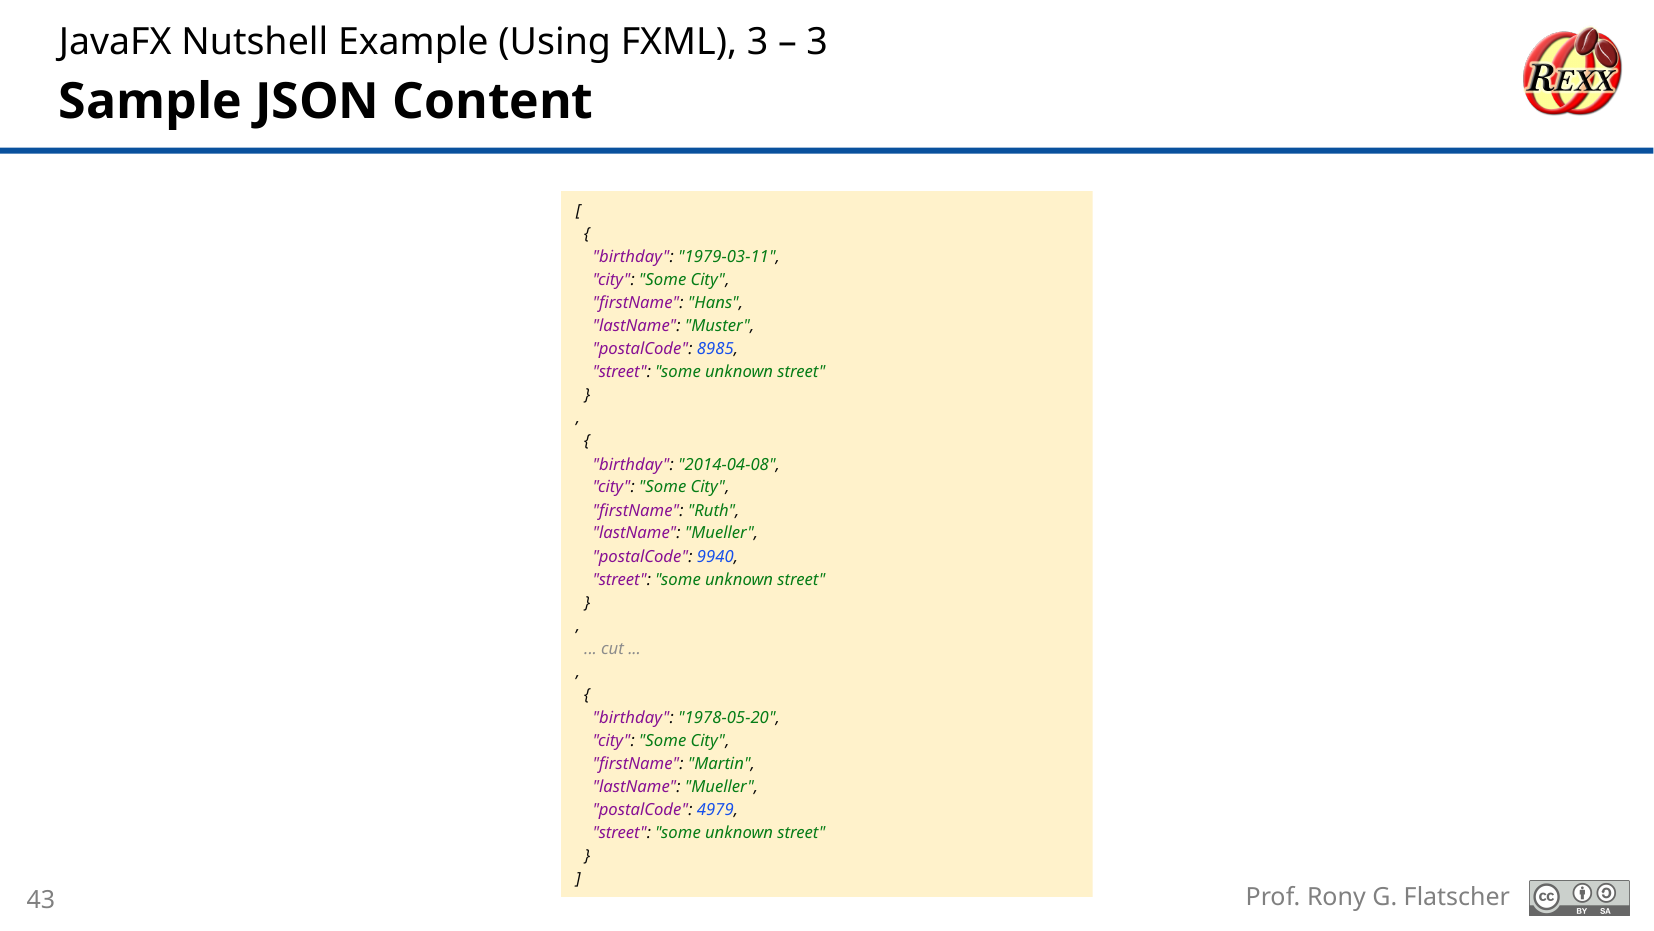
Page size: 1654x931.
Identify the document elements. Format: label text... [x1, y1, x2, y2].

title JavaFX Nutshell Example (Using FXML), 3 – 3 Sample JSON Content [0, 0, 1625, 148]
text_box [ { "birthday": "1979-03-11", "city": "Some City", "firstName": "Hans", "lastName": "Muster", "postalCode": 8985, "street": "some unknown street" } , { "birthday": "2014-04-08", "city": "Some City", "firstName": "Ruth", "lastName": "Mueller", "postalCode": 9940, "street": "some unknown street" } , ... cut ... , { "birthday": "1978-05-20", "city": "Some City", "firstName": "Martin", "lastName": "Mueller", "postalCode": 4979, "street": "some unknown street" } ] [561, 191, 1093, 859]
